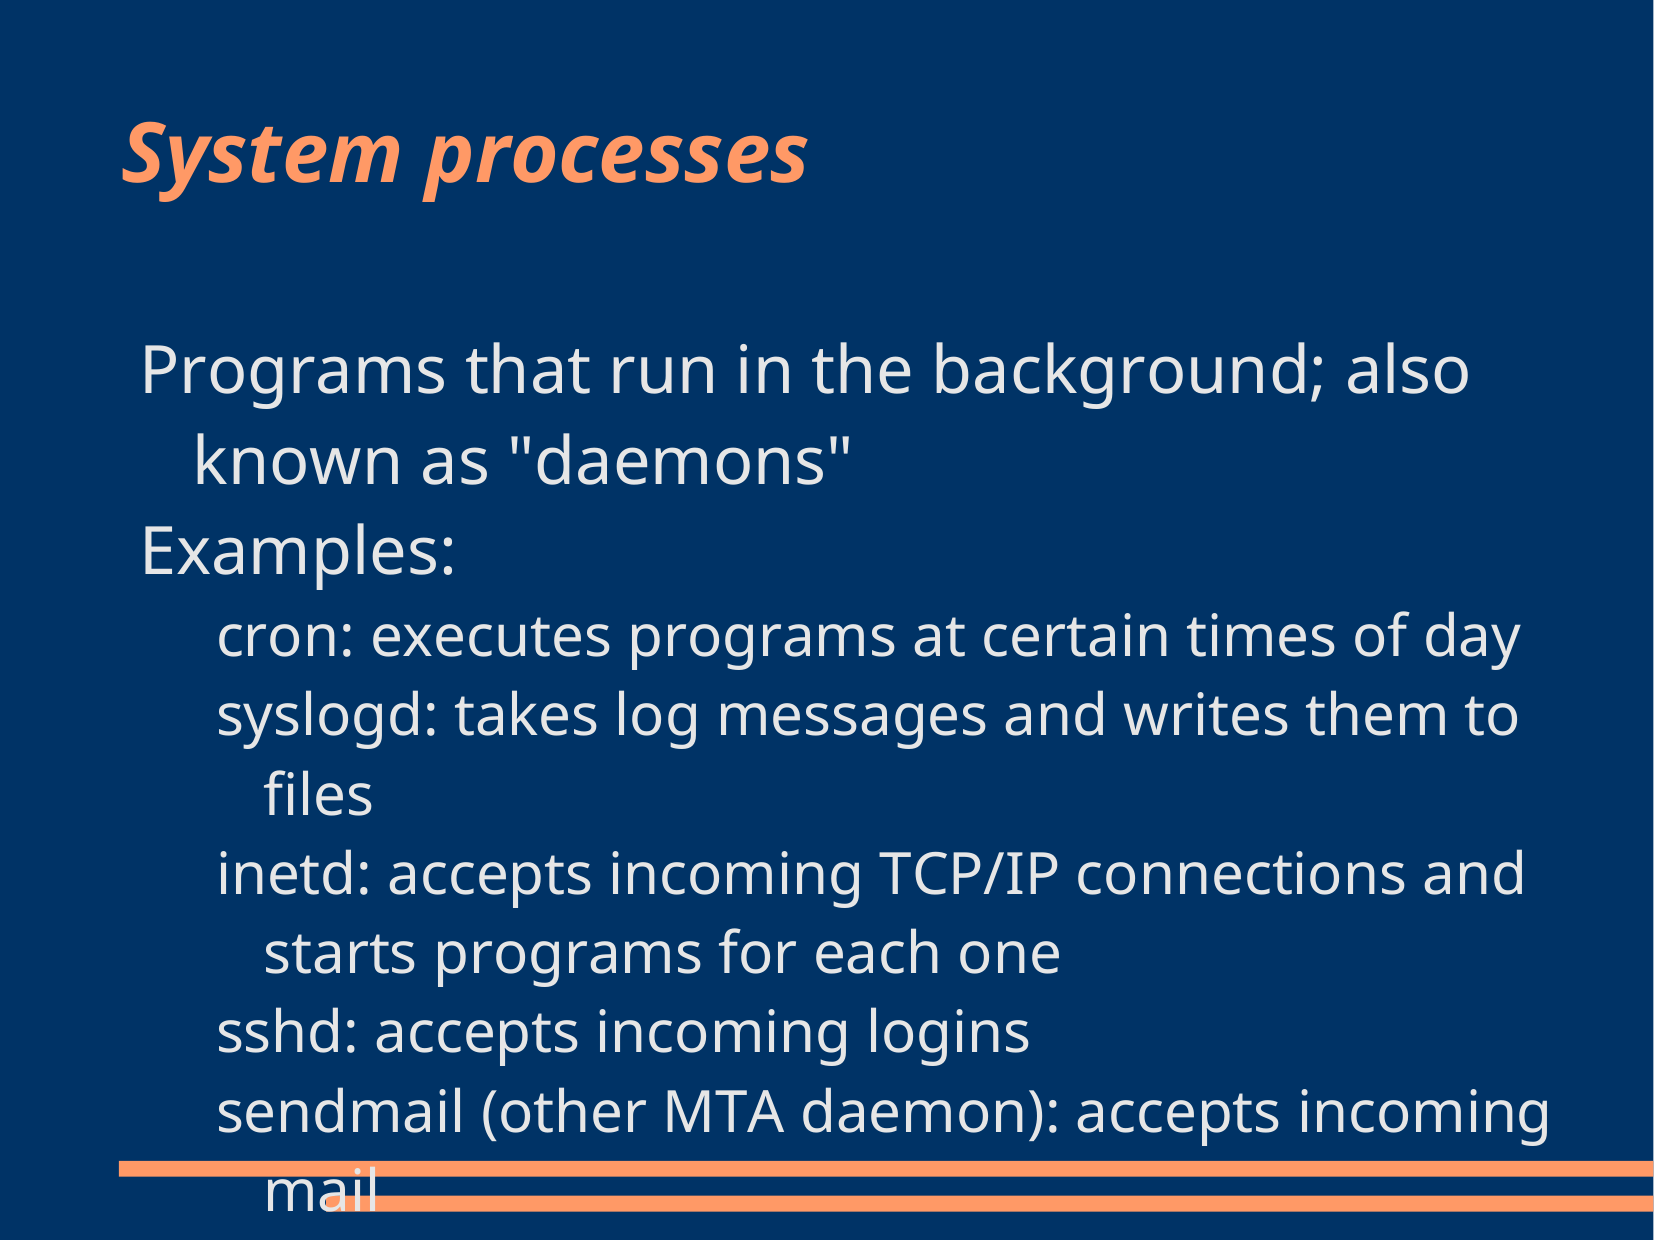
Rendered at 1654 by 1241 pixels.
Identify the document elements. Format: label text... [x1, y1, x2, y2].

list Programs that run in the background; also known as "daemons" Examples: cron: executes programs at certain times of day syslogd: takes log messages and writes them to files inetd: accepts incoming TCP/IP connections and starts programs for each one sshd: accepts incoming logins sendmail (other MTA daemon): accepts incoming mail [121, 322, 1561, 1132]
title System processes [121, 46, 1534, 254]
